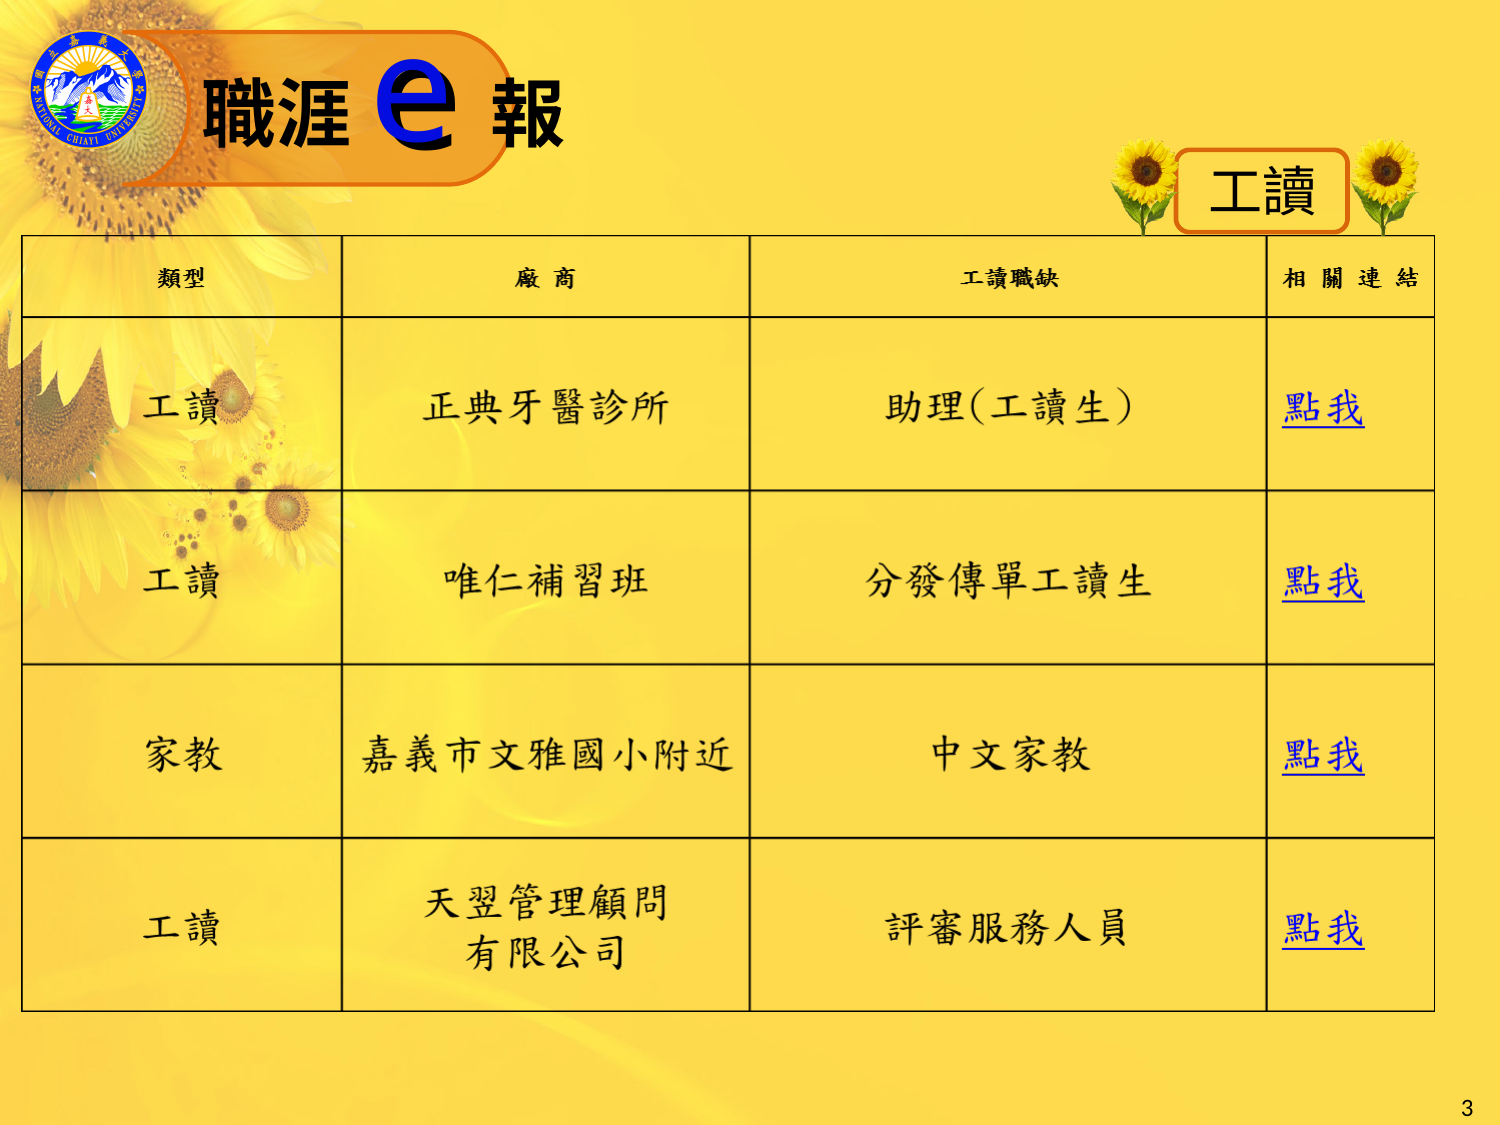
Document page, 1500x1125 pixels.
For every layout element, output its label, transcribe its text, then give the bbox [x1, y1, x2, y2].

text_box 3 [1445, 1084, 1490, 1125]
picture [29, 30, 148, 150]
text_box [123, 130, 469, 185]
picture [21, 135, 1435, 1012]
text_box 職涯e報 [186, 0, 609, 181]
text_box 工讀 [1194, 149, 1333, 231]
text_box [123, 32, 186, 86]
